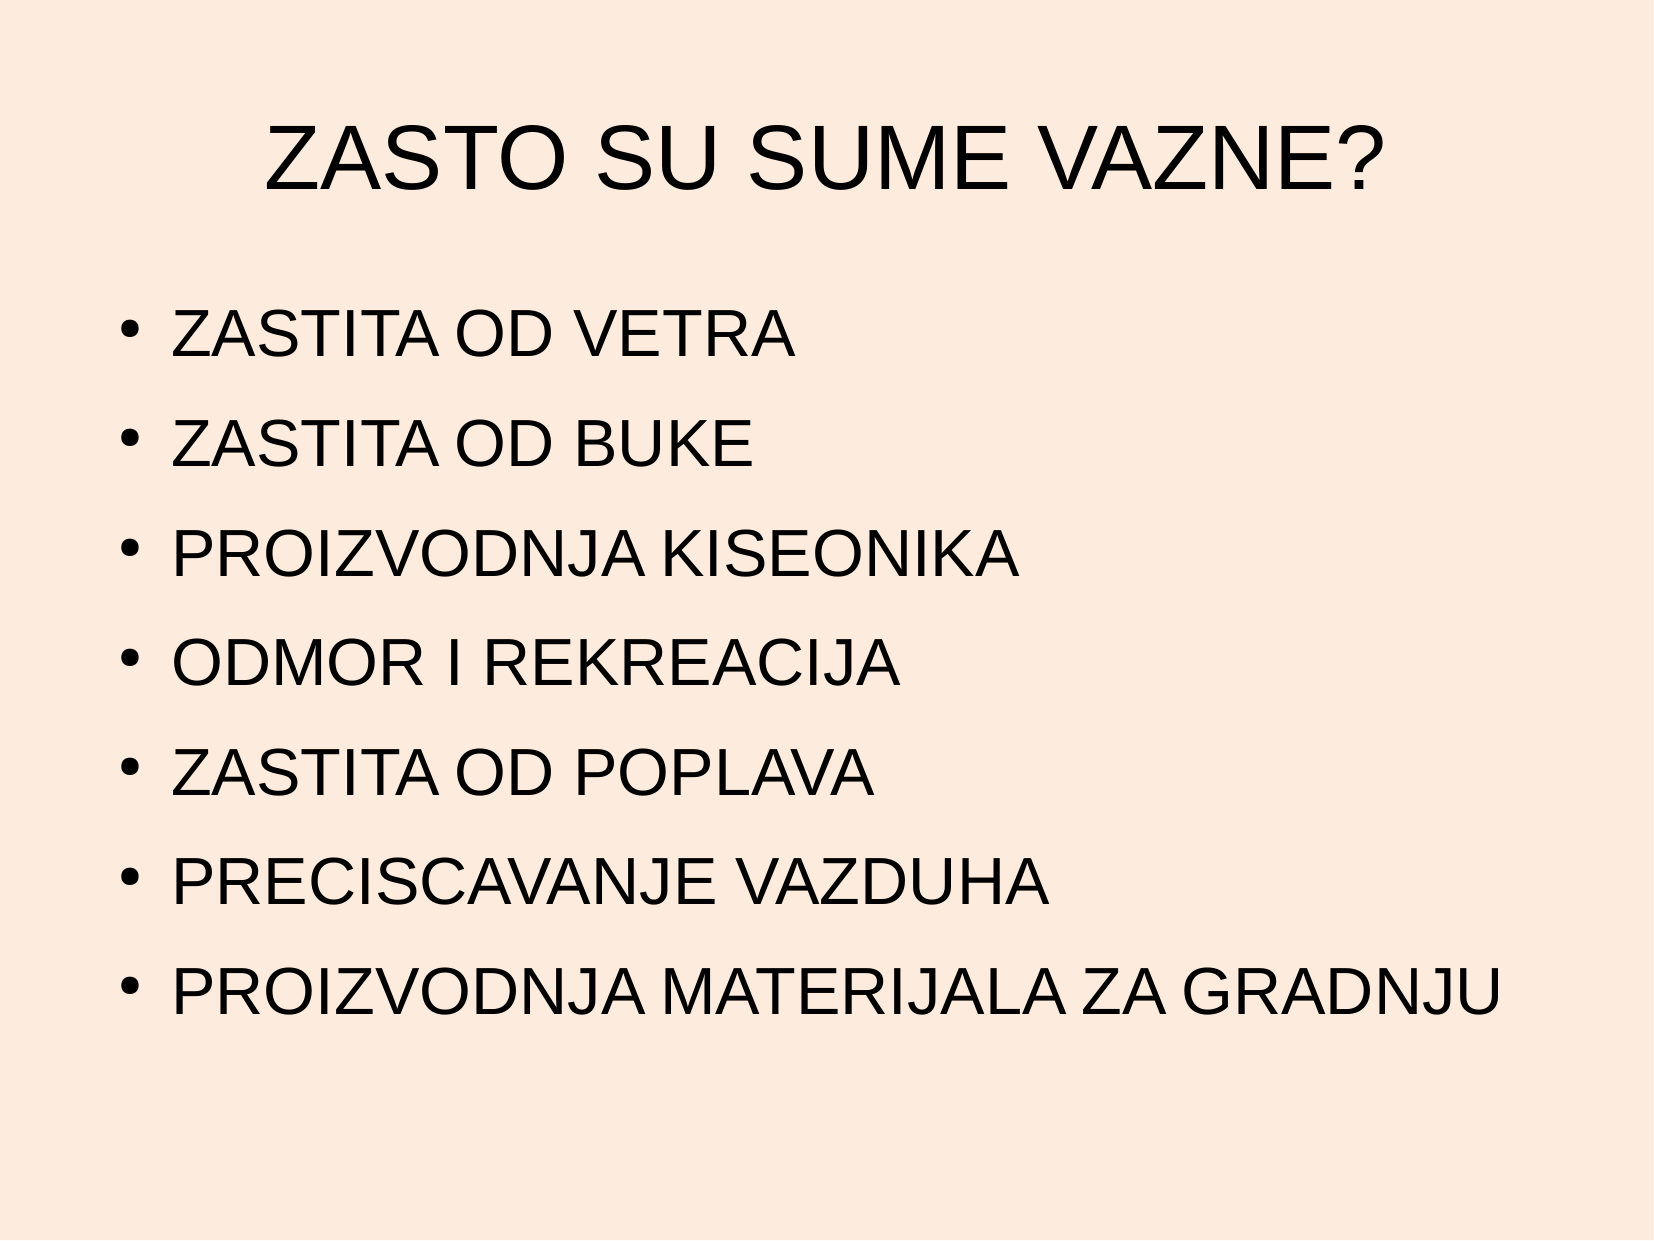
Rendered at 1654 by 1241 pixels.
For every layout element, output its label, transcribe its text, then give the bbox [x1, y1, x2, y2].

list ZASTITA OD VETRA ZASTITA OD BUKE PROIZVODNJA KISEONIKA ODMOR I REKREACIJA ZASTITA OD POPLAVA PRECISCAVANJE VAZDUHA PROIZVODNJA MATERIJALA ZA GRADNJU [82, 290, 1571, 1109]
title ZASTO SU SUME VAZNE? [82, 56, 1571, 250]
